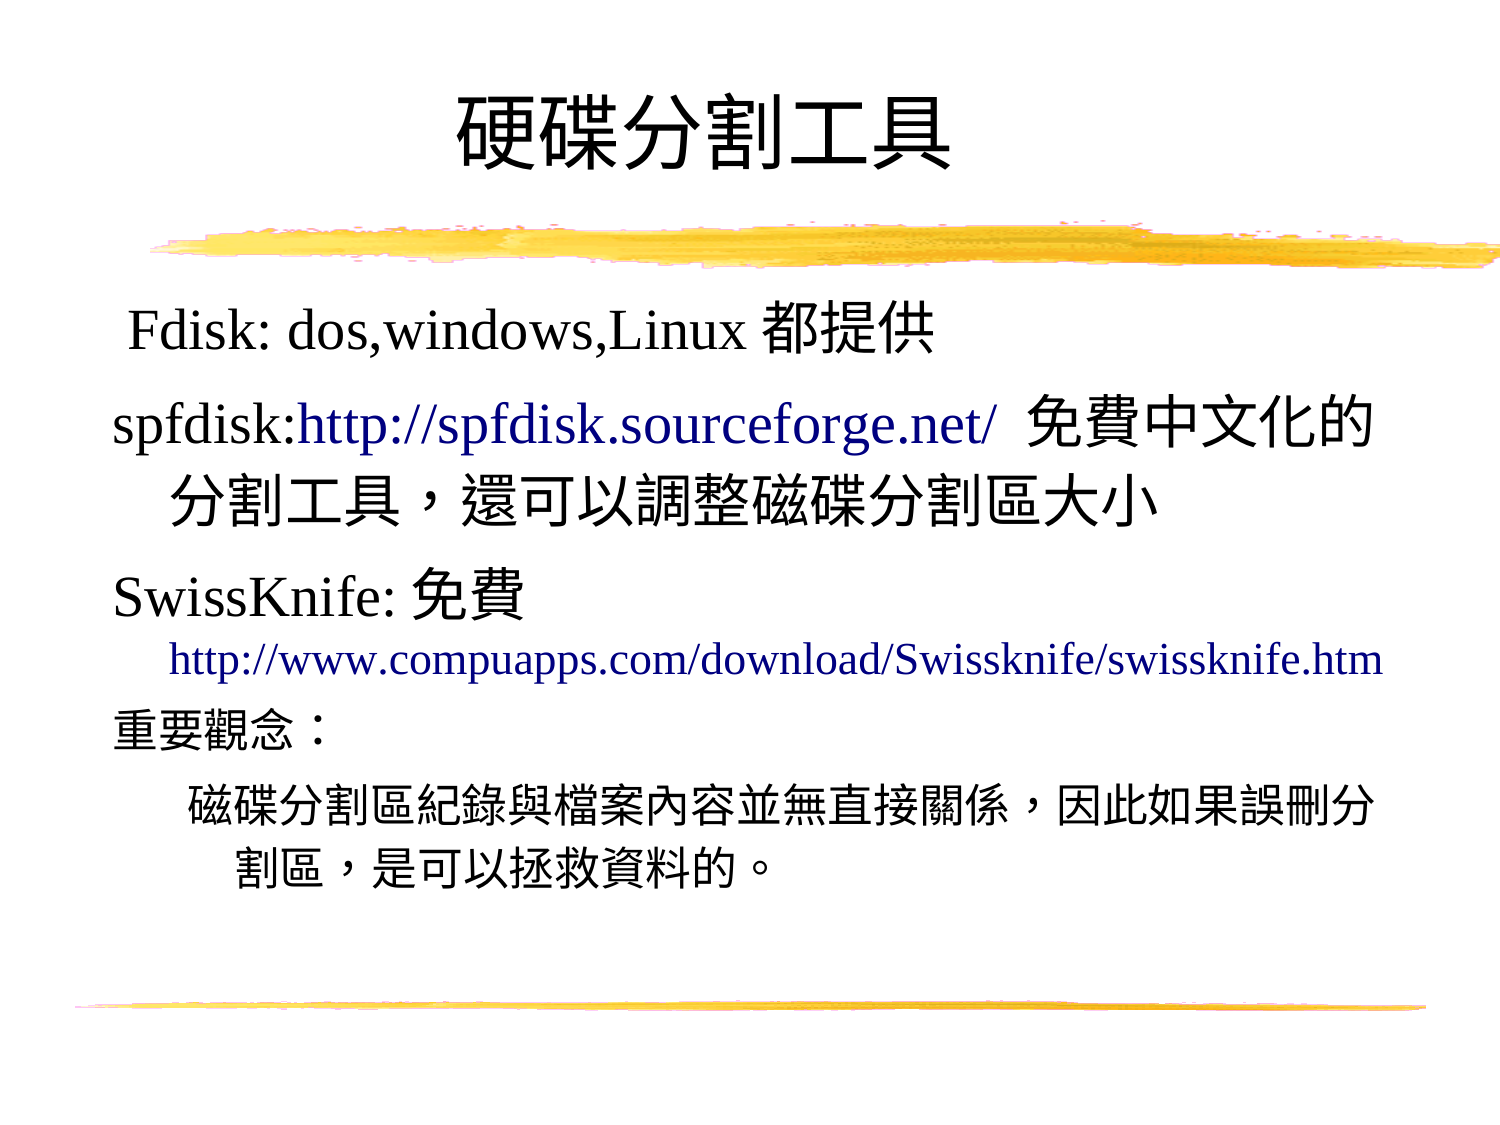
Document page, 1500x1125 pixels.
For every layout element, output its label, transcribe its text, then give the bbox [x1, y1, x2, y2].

list Fdisk: dos,windows,Linux都提供 spfdisk:http://spfdisk.sourceforge.net/ 免費中文化的分割工具，還可以調整磁碟分割區大小 SwissKnife:免費 http://www.compuapps.com/download/Swissknife/swissknife.htm 重要觀念： 磁碟分割區紀錄與檔案內容並無直接關係，因此如果誤刪分割區，是可以拯救資料的。 [112, 287, 1388, 948]
picture [75, 999, 1426, 1013]
title 硬碟分割工具 [66, 44, 1342, 218]
picture [150, 215, 1500, 279]
